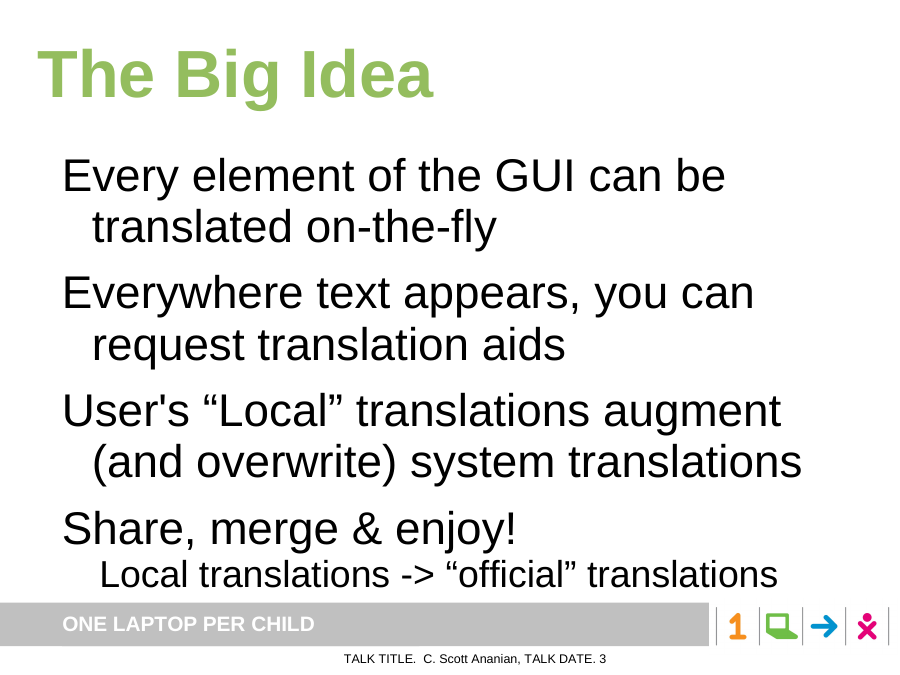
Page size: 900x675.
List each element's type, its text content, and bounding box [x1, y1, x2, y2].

list Every element of the GUI can be translated on-the-fly Everywhere text appears, you can request translation aids User's “Local” translations augment (and overwrite) system translations Share, merge & enjoy! Local translations -> “official” translations [61, 150, 844, 675]
picture [844, 598, 898, 655]
title The Big Idea [37, 37, 856, 211]
